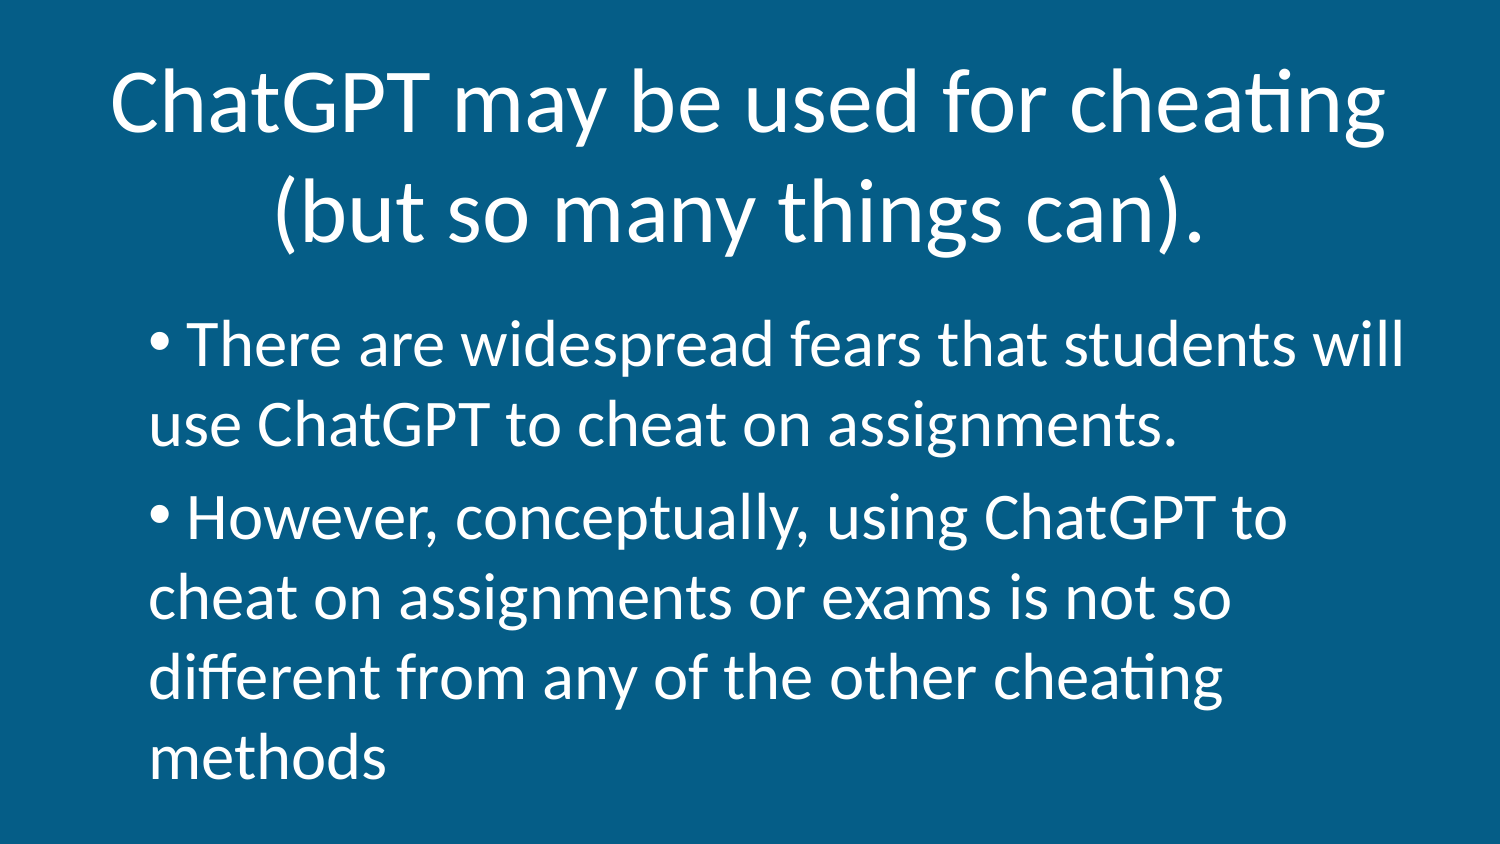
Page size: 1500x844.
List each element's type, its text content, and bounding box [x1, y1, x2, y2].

list There are widespread fears that students will use ChatGPT to cheat on assignments. However, conceptually, using ChatGPT to cheat on assignments or exams is not so different from any of the other cheating methods [75, 292, 1465, 844]
title ChatGPT may be used for cheating (but so many things can). [75, 33, 1425, 292]
